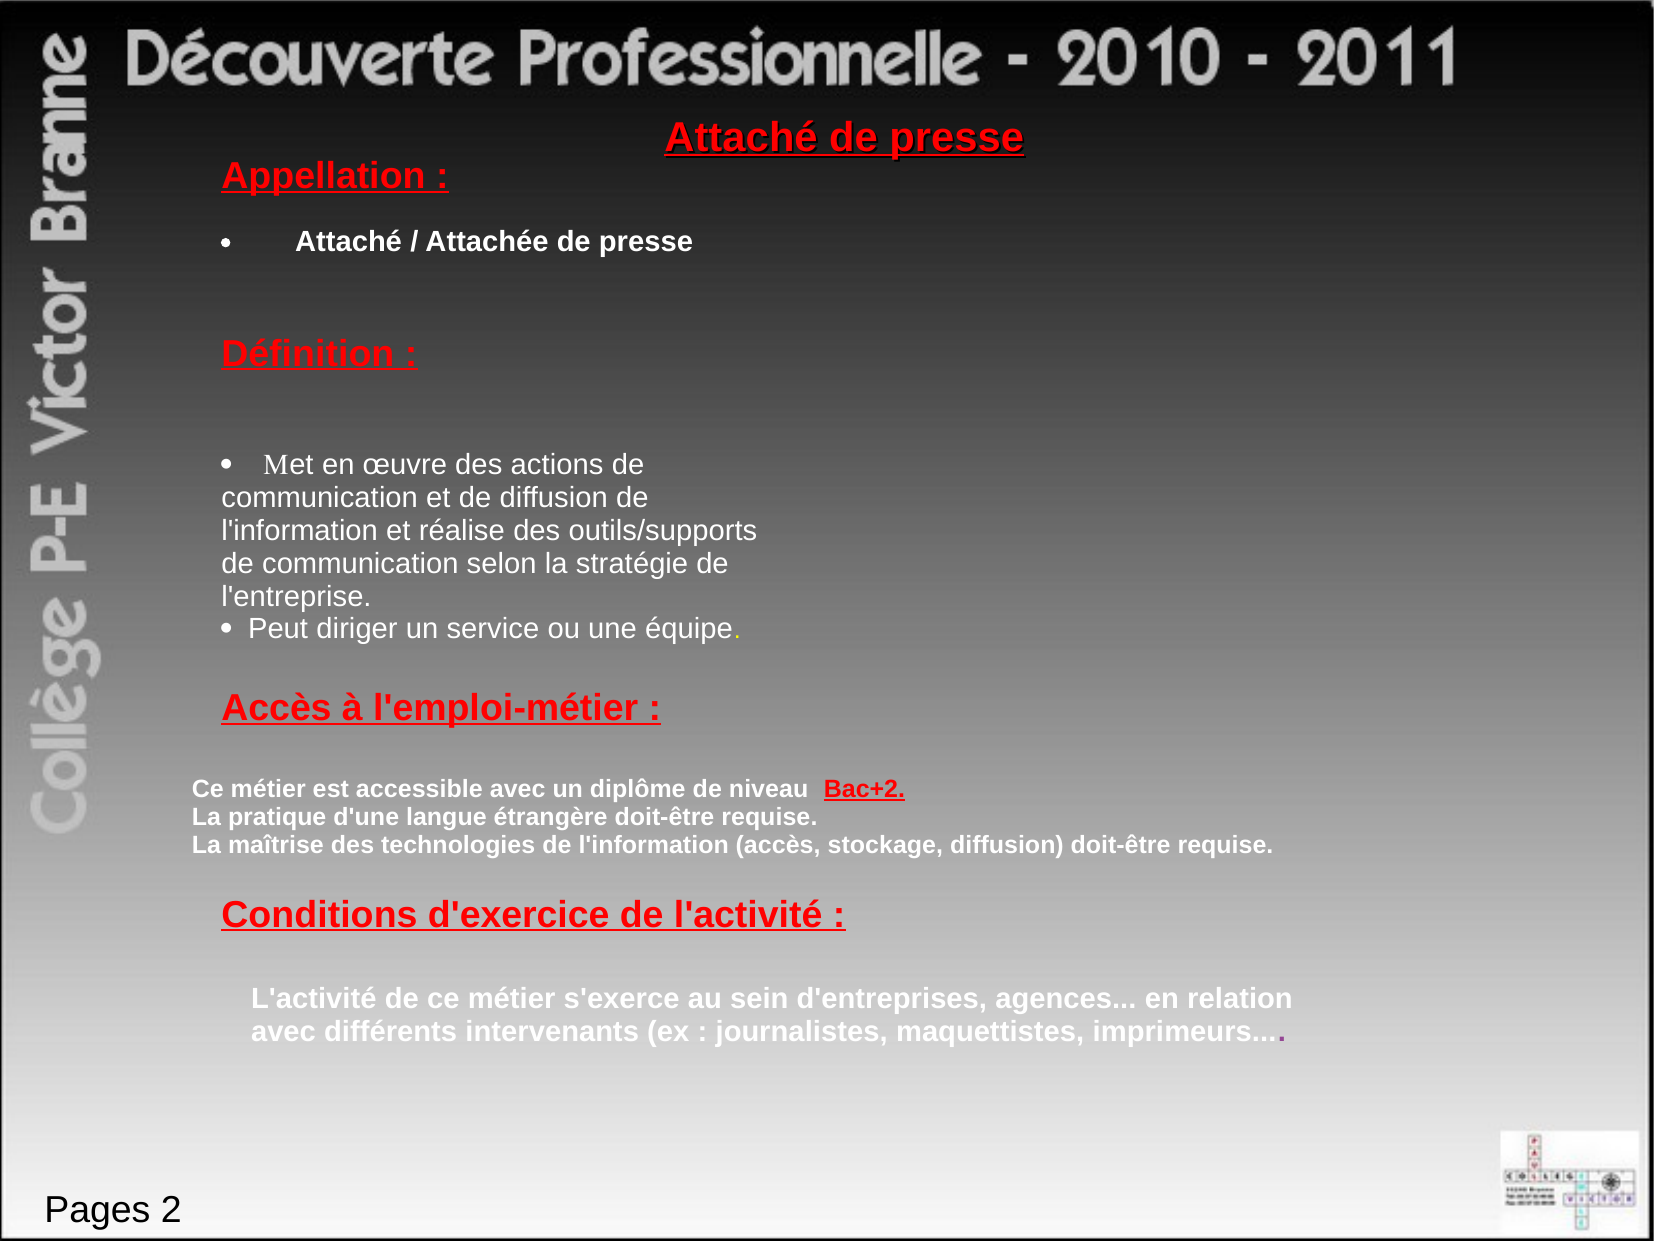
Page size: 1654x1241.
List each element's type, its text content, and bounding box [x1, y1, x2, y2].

text_box Attaché de presse [649, 106, 1093, 147]
text_box L'activité de ce métier s'exerce au sein d'entreprises, agences... en relation avec différents intervenants (ex : journalistes, maquettistes, imprimeurs.... [236, 974, 1329, 1085]
text_box Accès à l'emploi-métier : [206, 679, 1123, 738]
text_box Définition : [206, 324, 739, 383]
text_box Appellation : · Attaché / Attachée de presse [206, 147, 1329, 767]
text_box Conditions d'exercice de l'activité : [206, 885, 1388, 944]
picture [0, 0, 1654, 1241]
text_box Ce métier est accessible avec un diplôme de niveau Bac+2. La pratique d'une langue étrangère doit-être requise. La maîtrise des technologies de l'information (accès, stockage, diffusion) doit-être requise. [177, 767, 1359, 869]
text_box · Met en œuvre des actions de communication et de diffusion de l'information et réalise des outils/supports de communication selon la stratégie de l'entreprise. · Peut diriger un service ou une équipe. [206, 440, 798, 663]
text_box Pages 2 [29, 1181, 207, 1241]
